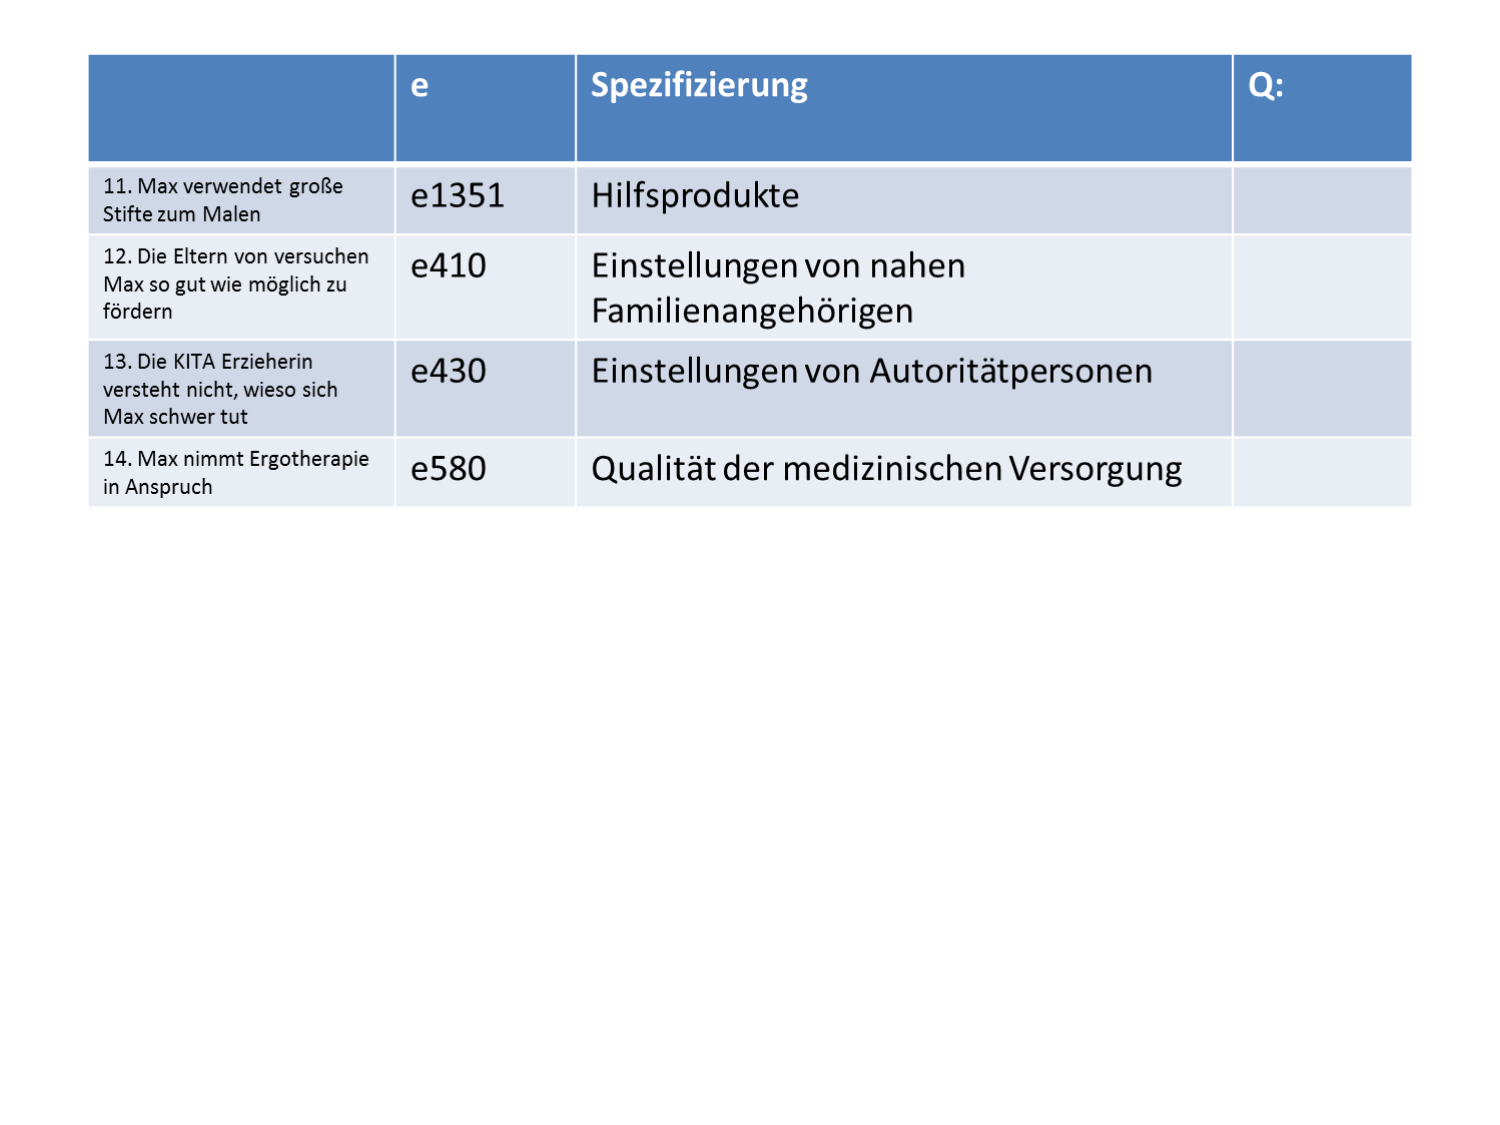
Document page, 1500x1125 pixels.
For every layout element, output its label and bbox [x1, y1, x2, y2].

picture [87, 50, 1413, 515]
